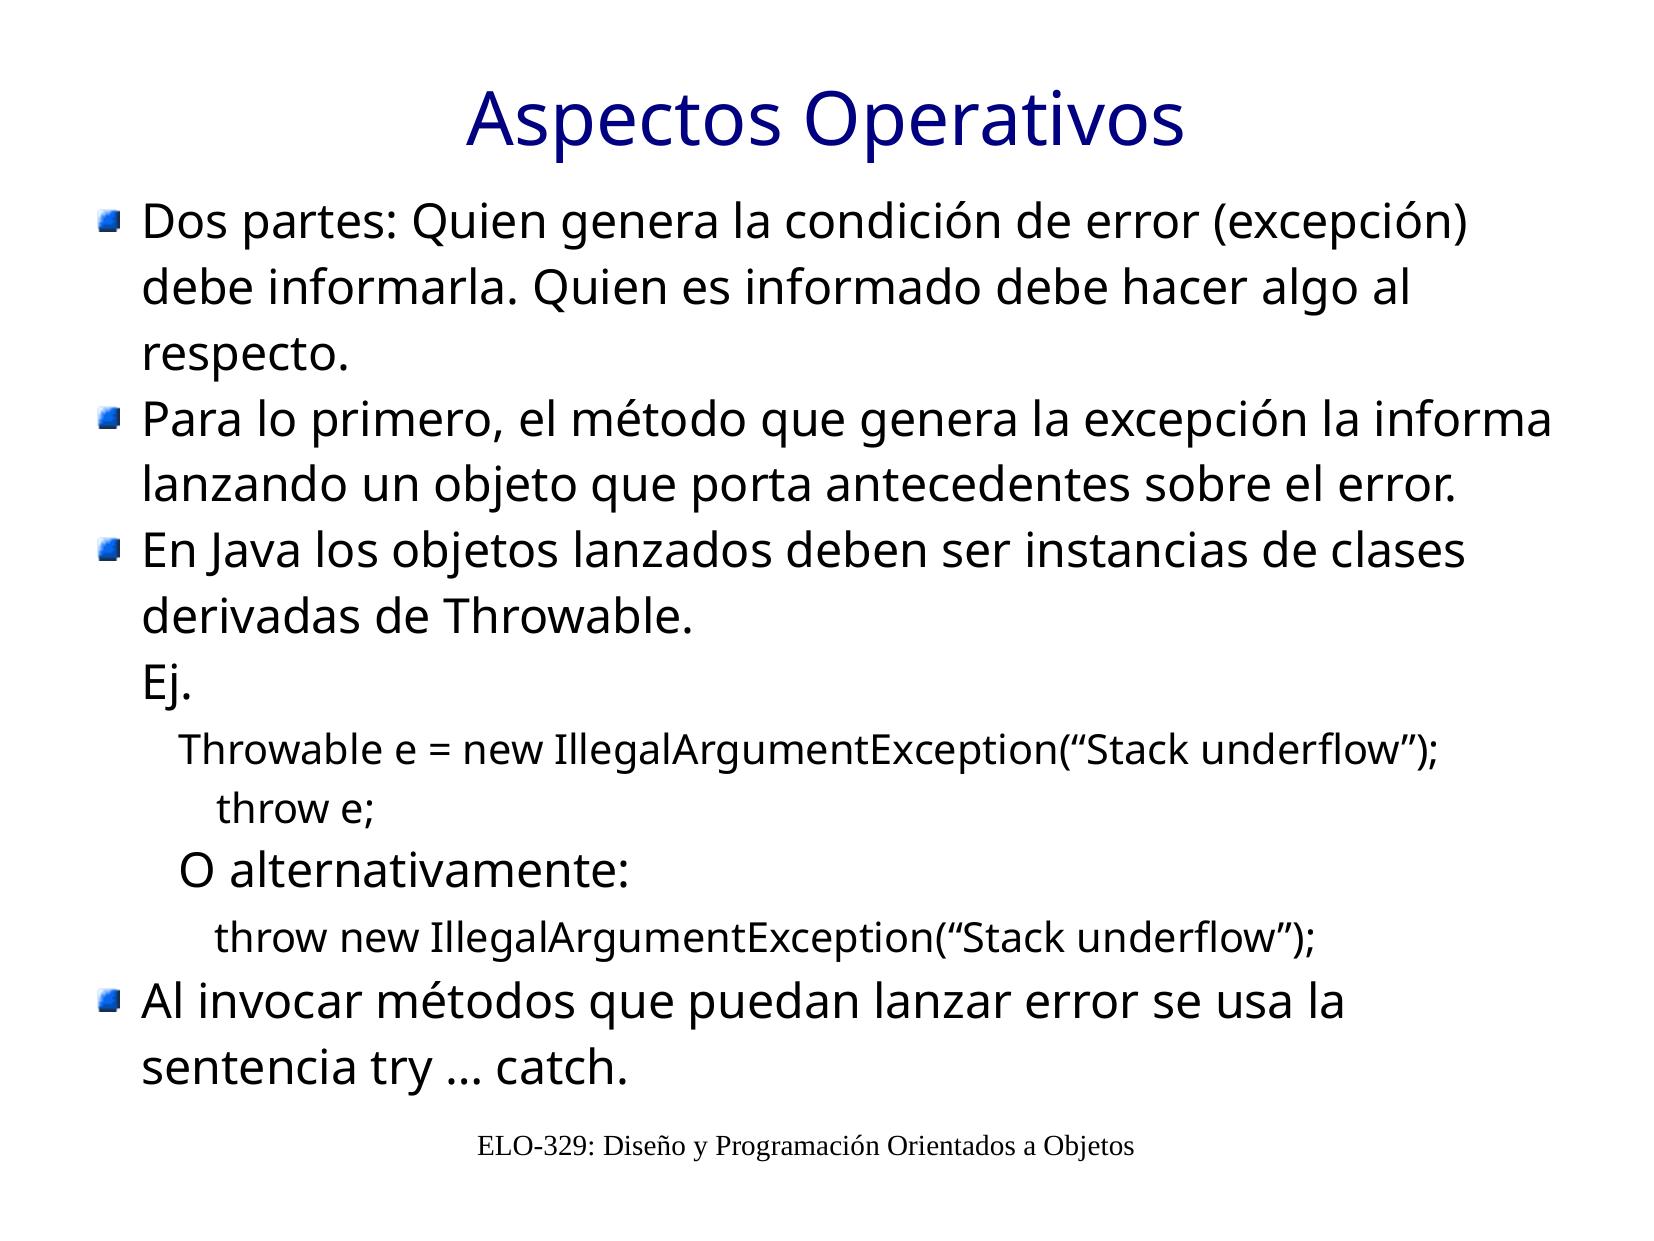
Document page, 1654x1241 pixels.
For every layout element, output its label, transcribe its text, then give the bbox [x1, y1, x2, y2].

list Dos partes: Quien genera la condición de error (excepción) debe informarla. Quien es informado debe hacer algo al respecto. Para lo primero, el método que genera la excepción la informa lanzando un objeto que porta antecedentes sobre el error. En Java los objetos lanzados deben ser instancias de clases derivadas de Throwable. Ej. Throwable e = new IllegalArgumentException(“Stack underflow”); throw e; O alternativamente: throw new IllegalArgumentException(“Stack underflow”); Al invocar métodos que puedan lanzar error se usa la sentencia try … catch. [82, 187, 1571, 1124]
title Aspectos Operativos [82, 74, 1571, 158]
